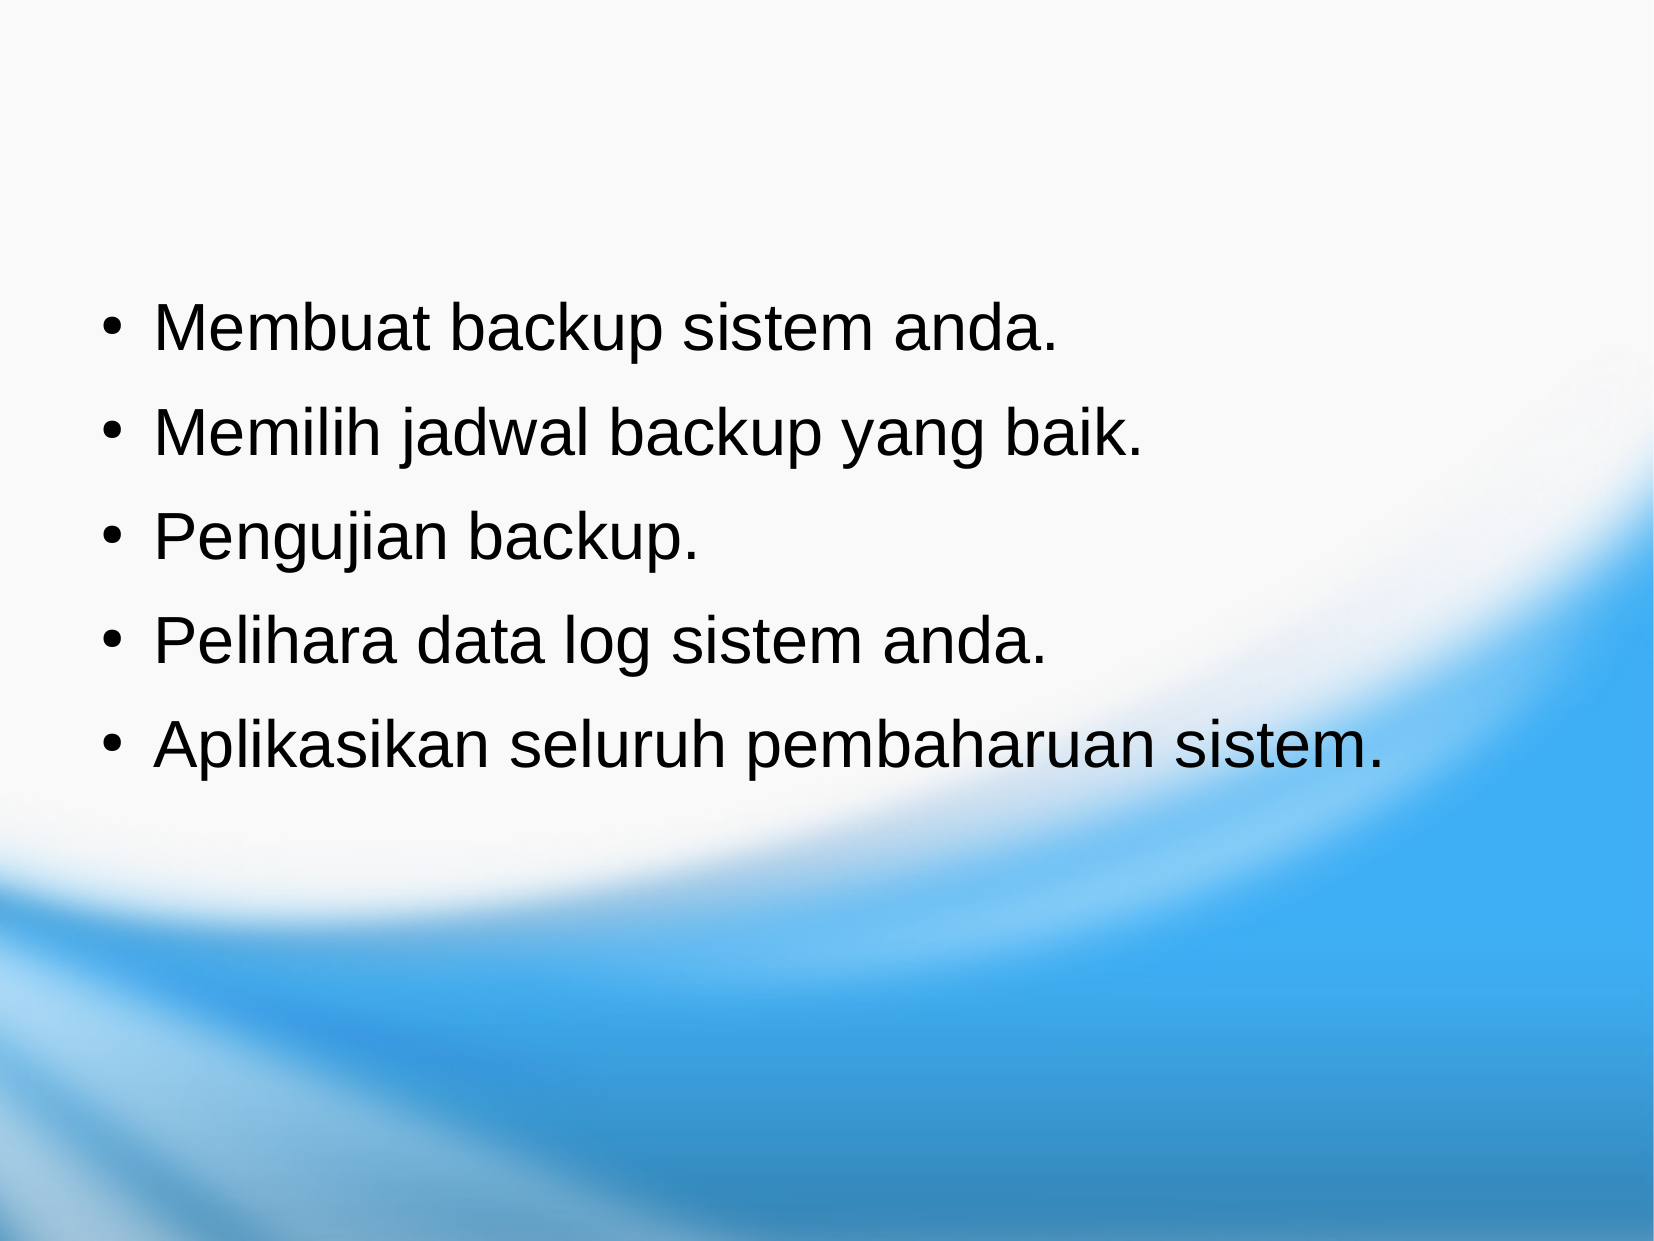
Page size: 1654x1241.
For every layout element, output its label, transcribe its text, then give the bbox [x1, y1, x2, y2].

picture [0, 0, 1654, 1241]
list Membuat backup sistem anda. Memilih jadwal backup yang baik. Pengujian backup. Pelihara data log sistem anda. Aplikasikan seluruh pembaharuan sistem. [82, 290, 1571, 1109]
